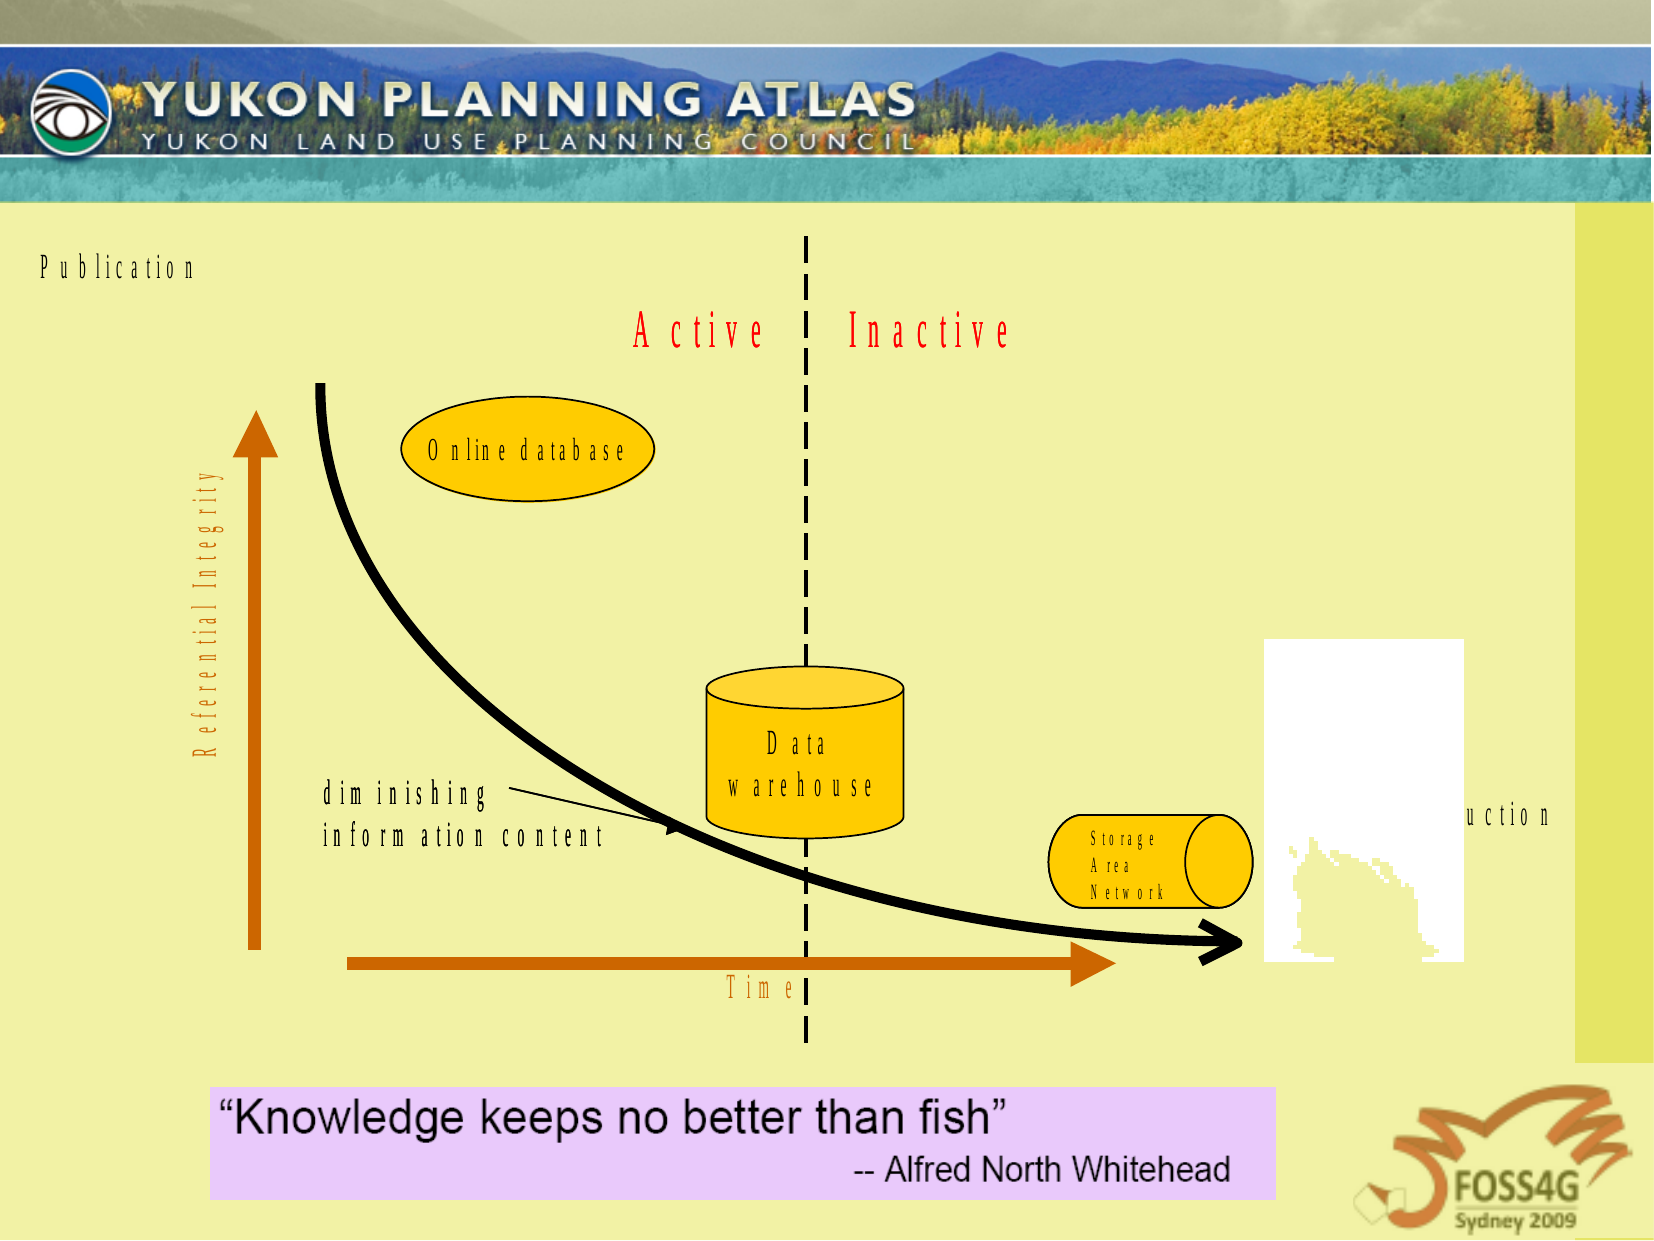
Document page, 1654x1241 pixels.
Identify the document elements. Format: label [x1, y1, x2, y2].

picture [210, 1087, 1276, 1201]
picture [0, 0, 1651, 201]
picture [23, 221, 1576, 1051]
